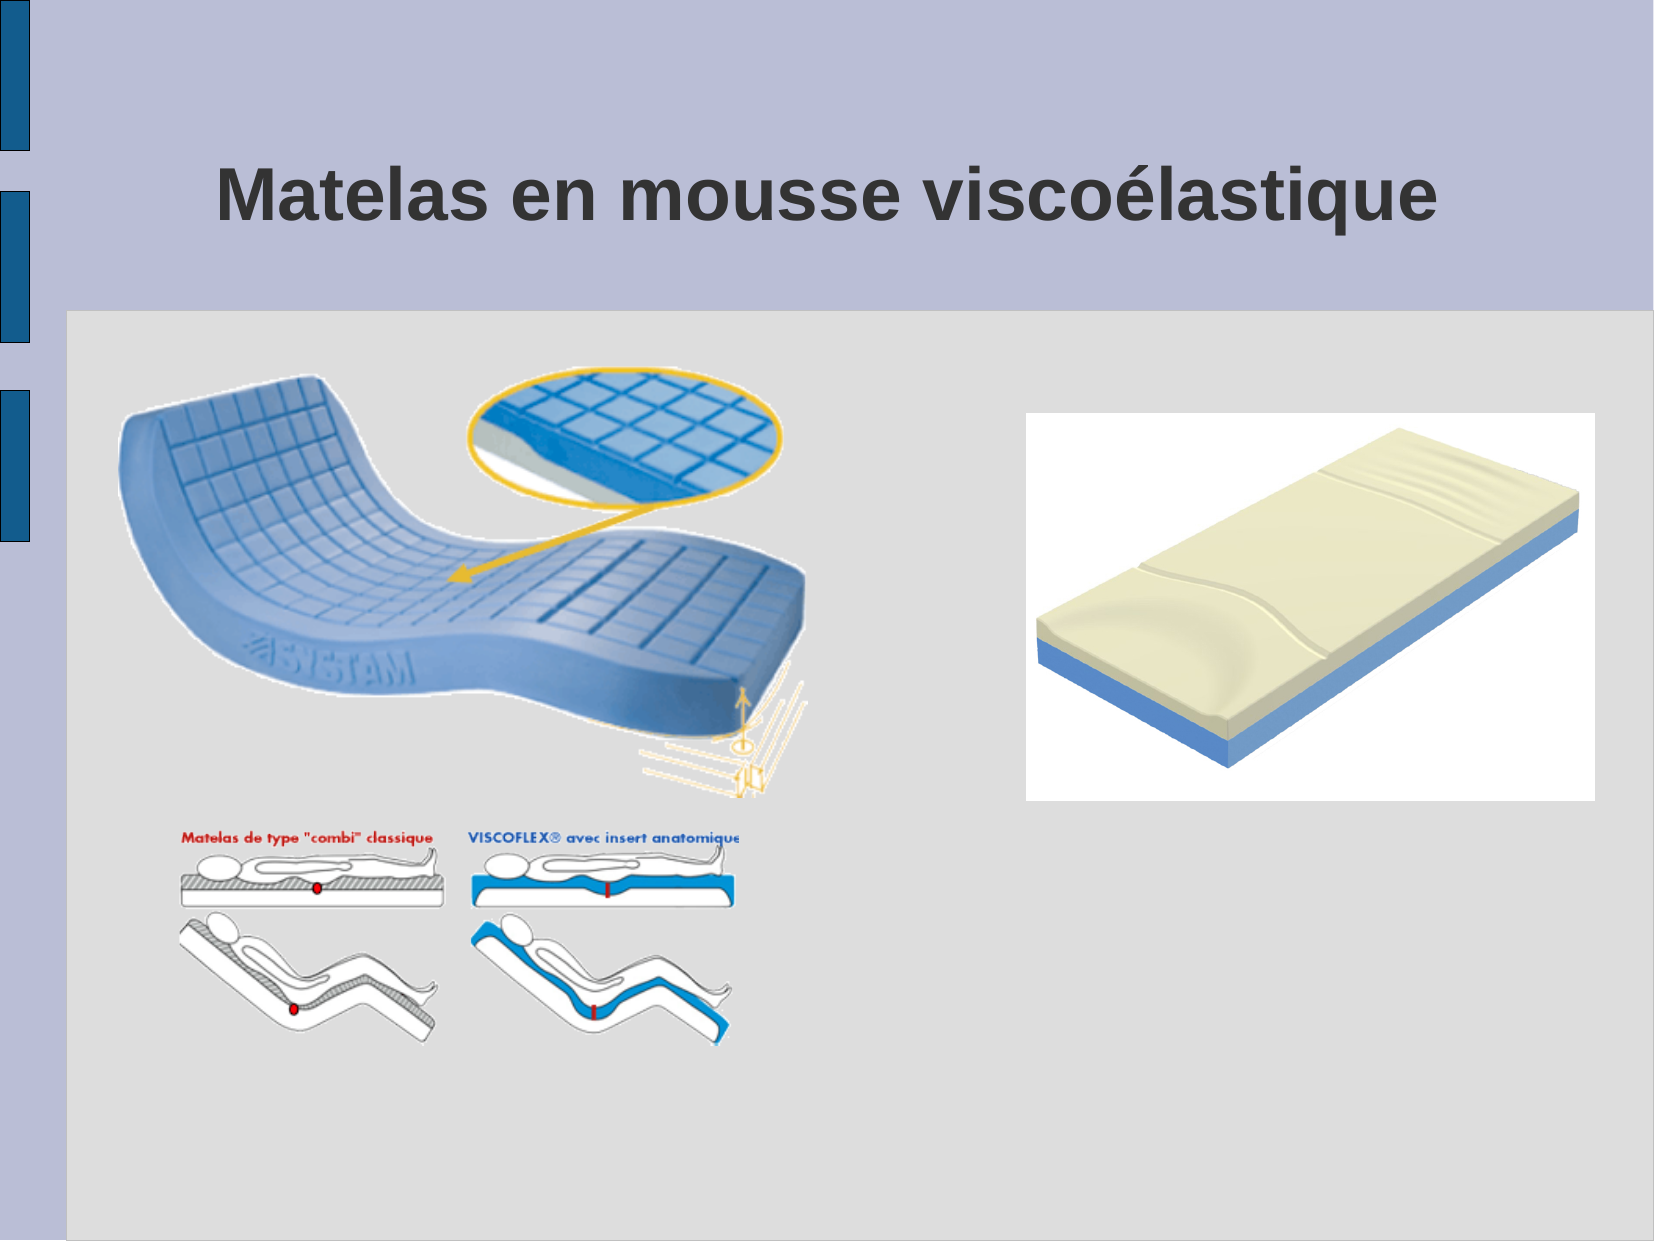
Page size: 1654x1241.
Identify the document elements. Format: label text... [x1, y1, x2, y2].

picture [1026, 413, 1595, 801]
title Matelas en mousse viscoélastique [121, 91, 1534, 299]
picture [118, 352, 808, 798]
picture [175, 826, 739, 1046]
